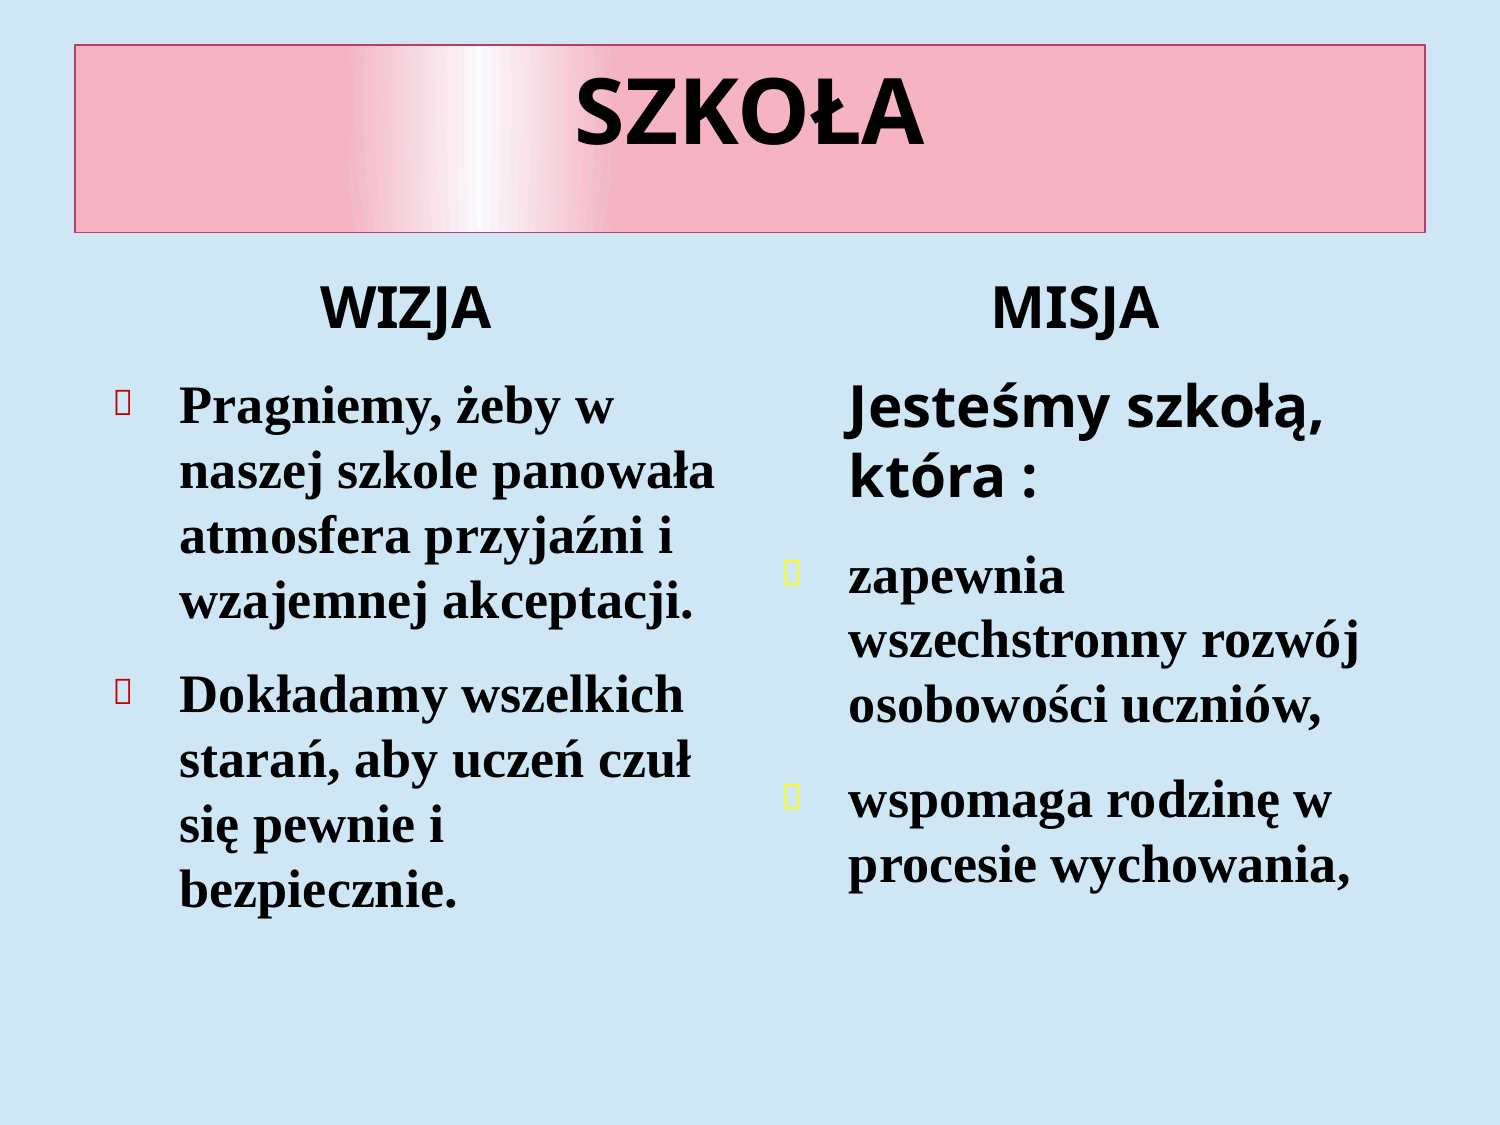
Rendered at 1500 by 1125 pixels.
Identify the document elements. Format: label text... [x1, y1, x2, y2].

list MISJA Jesteśmy szkołą, która : zapewnia wszechstronny rozwój osobowości uczniów, wspomaga rodzinę w procesie wychowania, [744, 262, 1407, 1005]
list WIZJA Pragniemy, żeby w naszej szkole panowała atmosfera przyjaźni i wzajemnej akceptacji. Dokładamy wszelkich starań, aby uczeń czuł się pewnie i bezpiecznie. [75, 262, 738, 1005]
title SZKOŁA [75, 45, 1425, 233]
